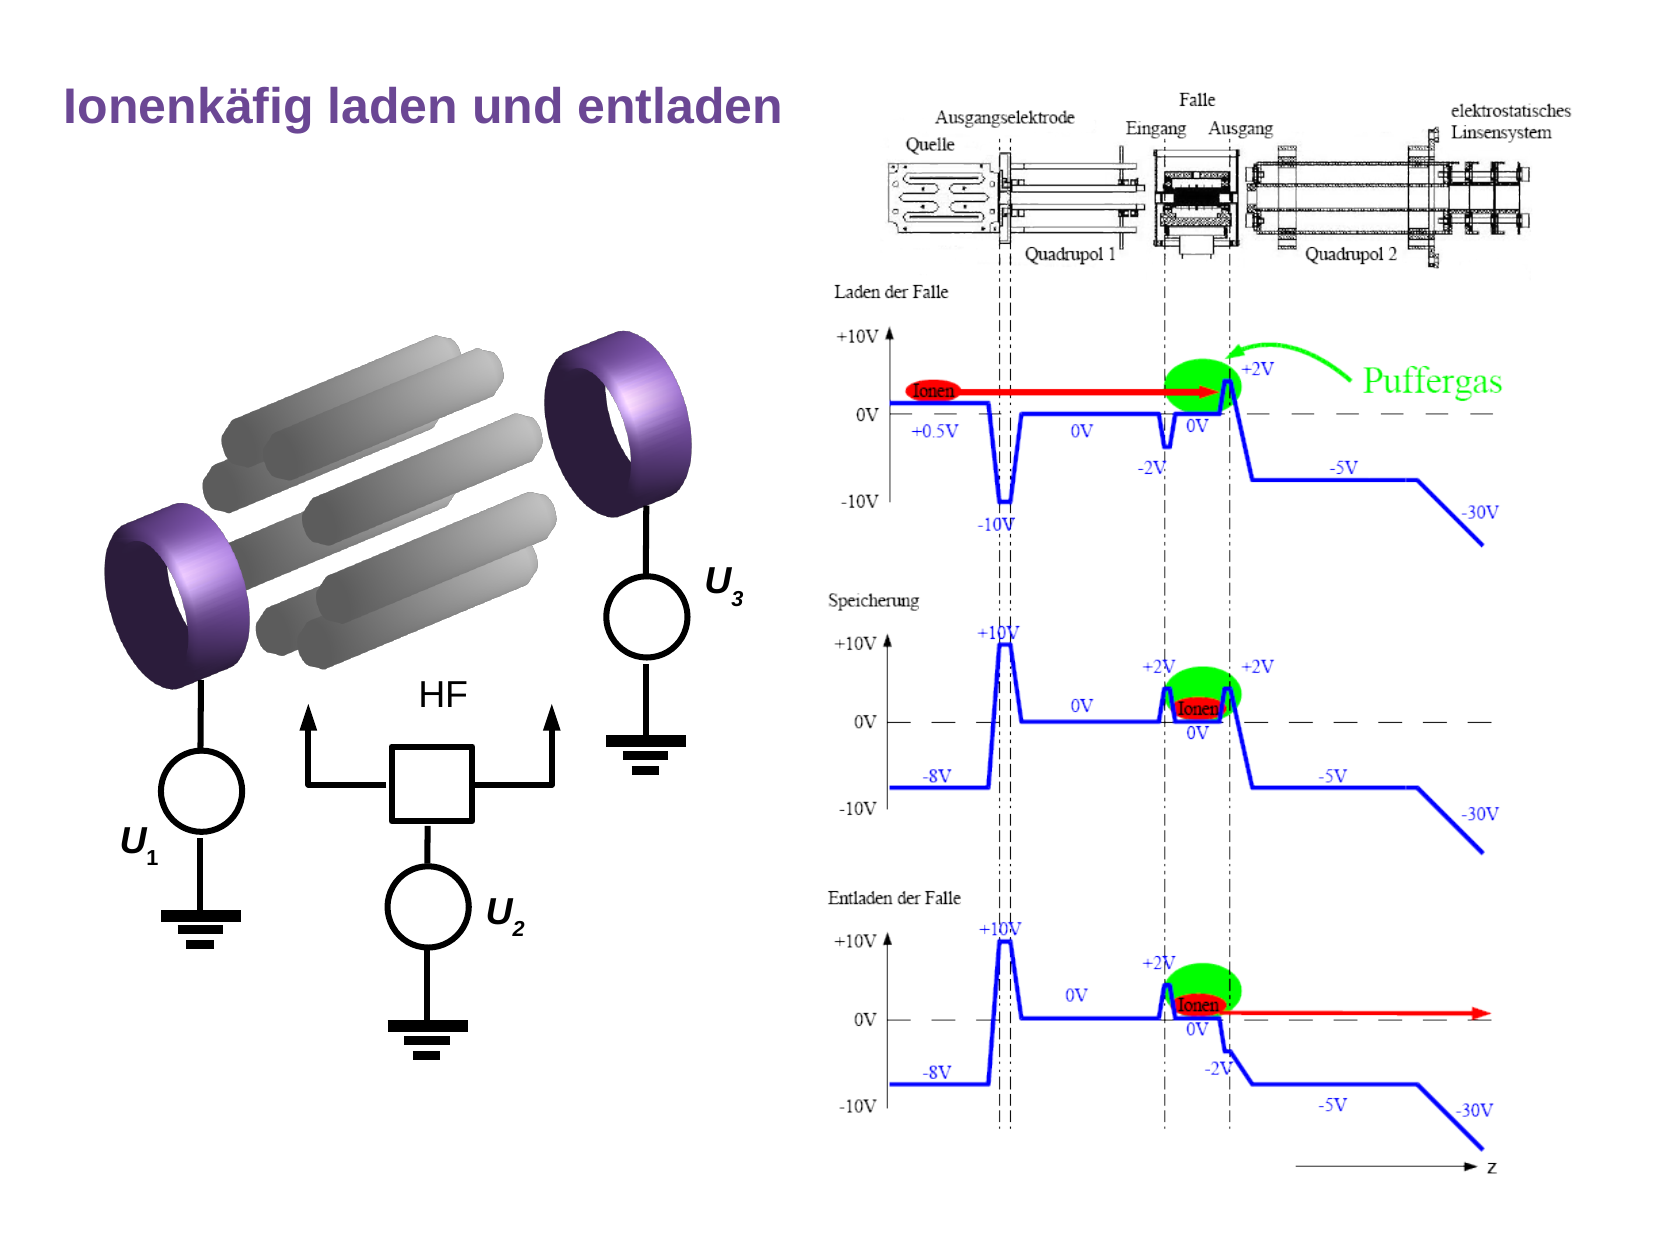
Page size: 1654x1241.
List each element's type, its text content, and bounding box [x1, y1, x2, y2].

picture [815, 86, 1584, 1186]
text_box U1 [101, 809, 177, 881]
text_box U2 [467, 879, 543, 952]
text_box U3 [686, 549, 762, 622]
text_box HF [400, 663, 487, 726]
text_box Ionenkäfig laden und entladen [49, 70, 799, 142]
